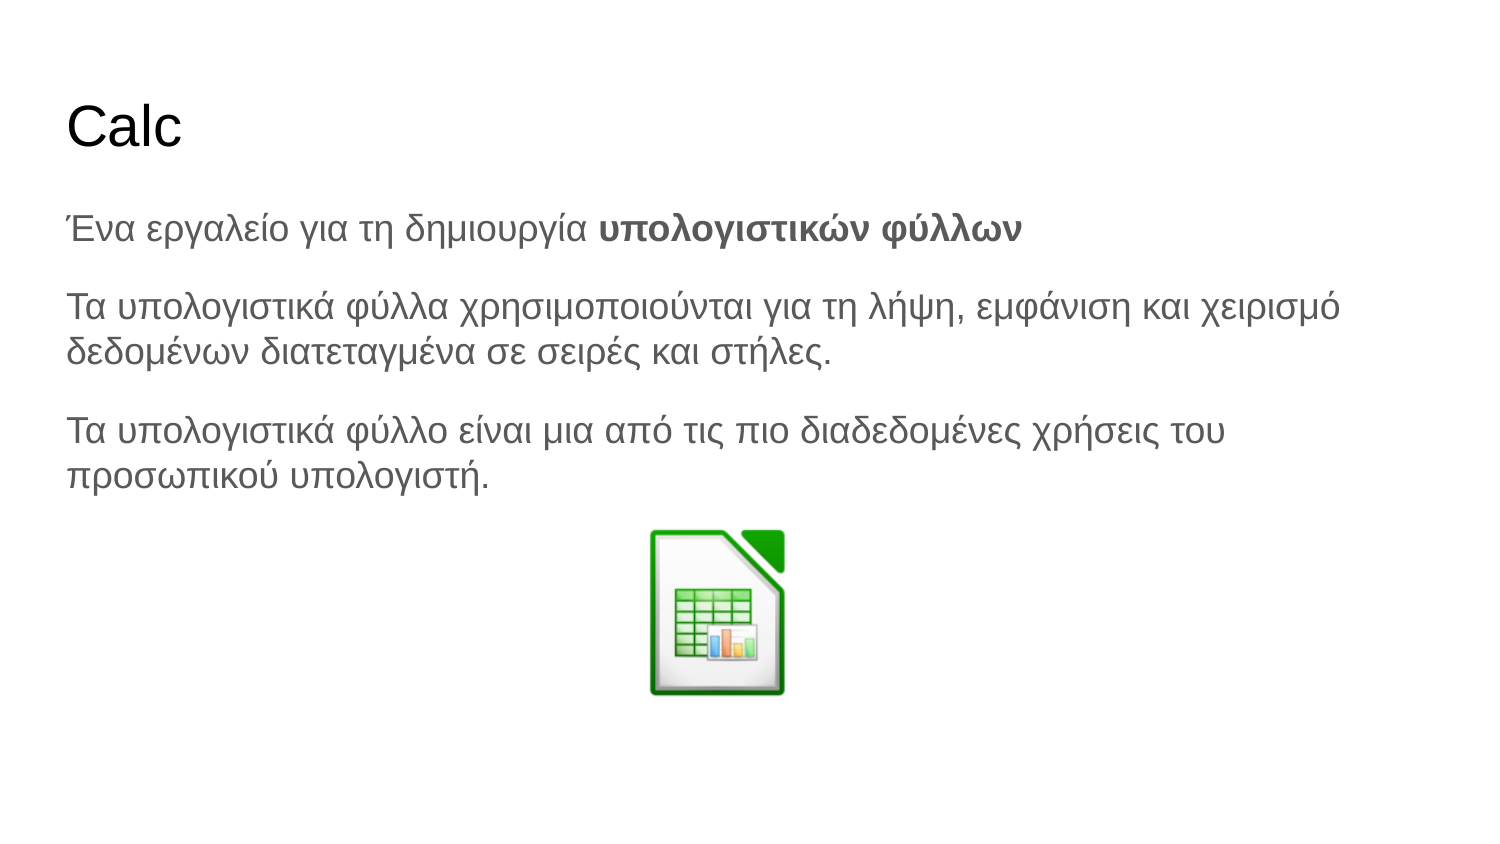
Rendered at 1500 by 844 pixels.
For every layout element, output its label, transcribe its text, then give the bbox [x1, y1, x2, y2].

title Calc [51, 72, 1449, 167]
picture [645, 520, 800, 704]
list Ένα εργαλείο για τη δημιουργία υπολογιστικών φύλλων Τα υπολογιστικά φύλλα χρησιμοποιούνται για τη λήψη, εμφάνιση και χειρισμό δεδομένων διατεταγμένα σε σειρές και στήλες. Τα υπολογιστικά φύλλο είναι μια από τις πιο διαδεδομένες χρήσεις του προσωπικού υπολογιστή. [51, 189, 1449, 750]
